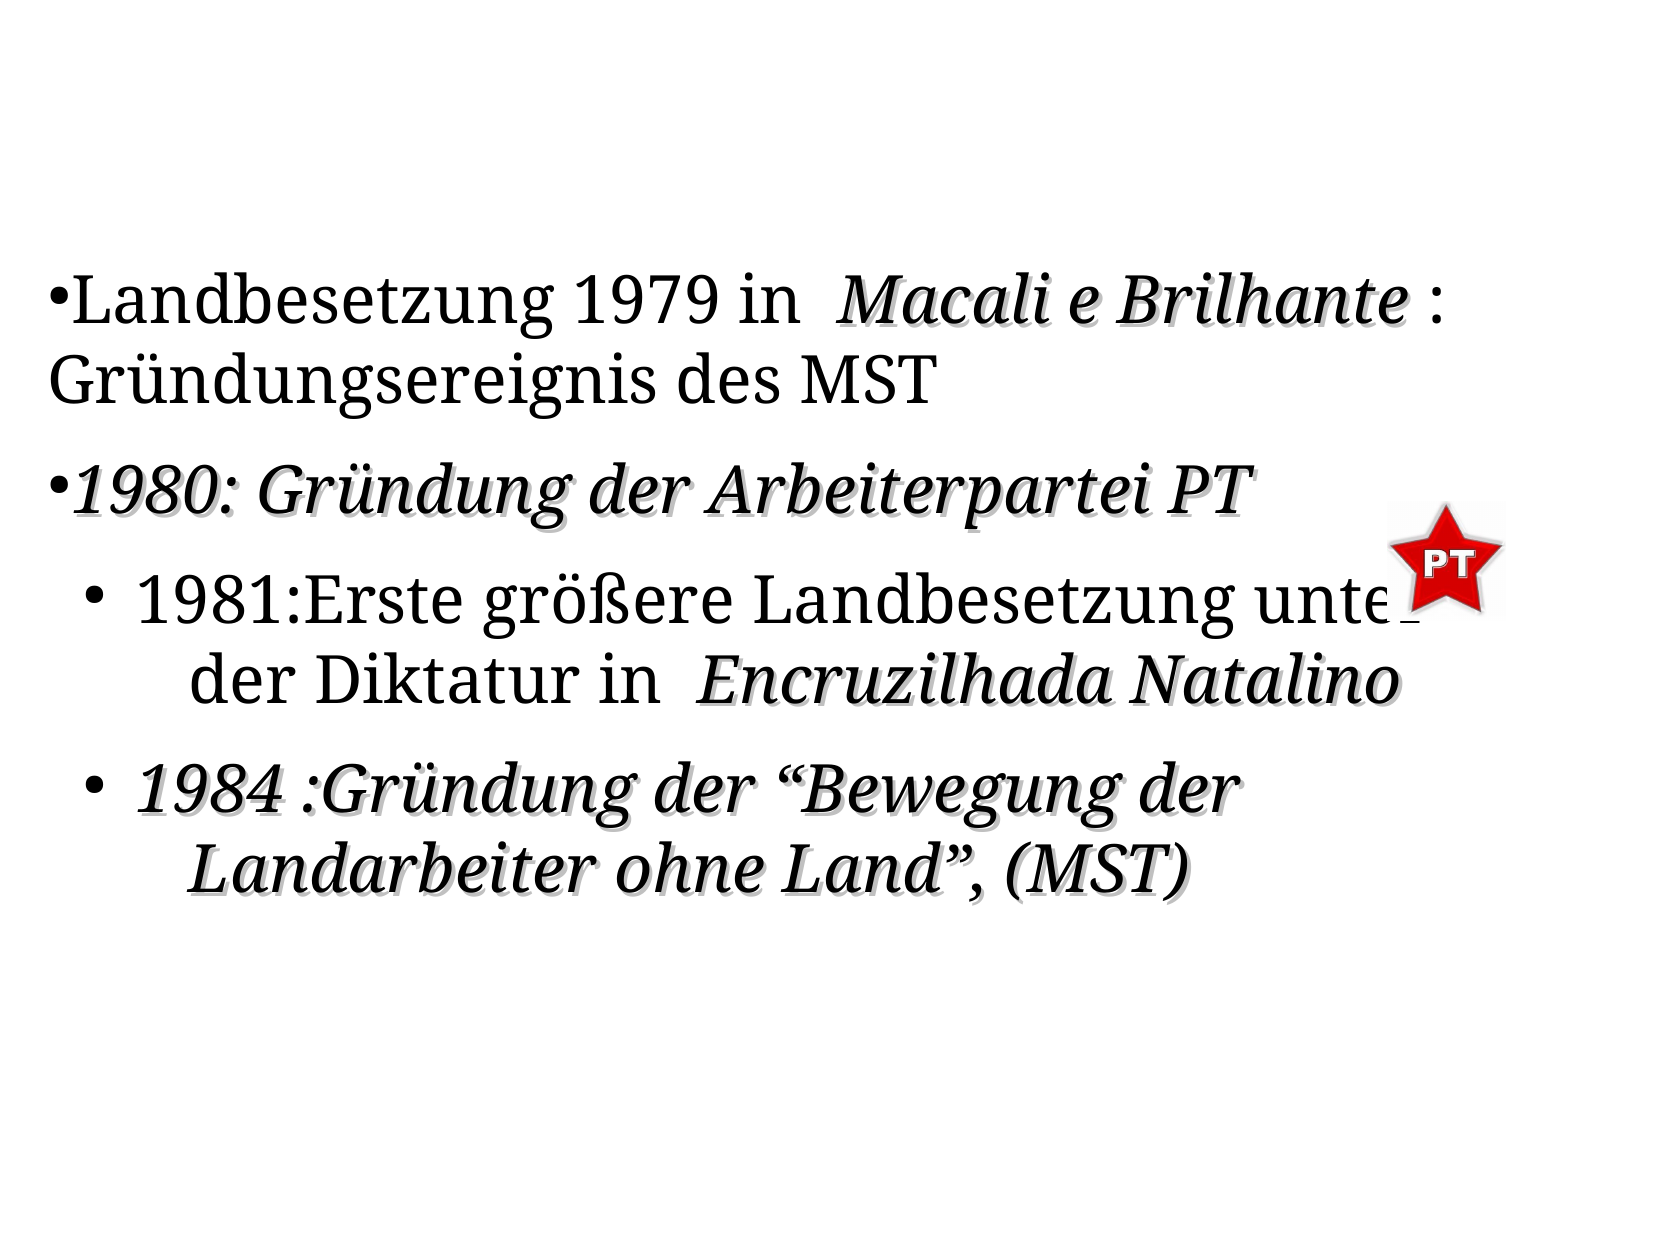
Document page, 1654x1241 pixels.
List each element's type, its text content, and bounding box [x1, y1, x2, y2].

list Landbesetzung 1979 in Macali e Brilhante : Gründungsereignis des MST 1980: Gründung der Arbeiterpartei PT 1981:Erste größere Landbesetzung unter der Diktatur in Encruzilhada Natalino 1984 :Gründung der “Bewegung der Landarbeiter ohne Land”, (MST) [47, 147, 1536, 912]
picture [1387, 501, 1506, 621]
picture [1124, 828, 1241, 945]
